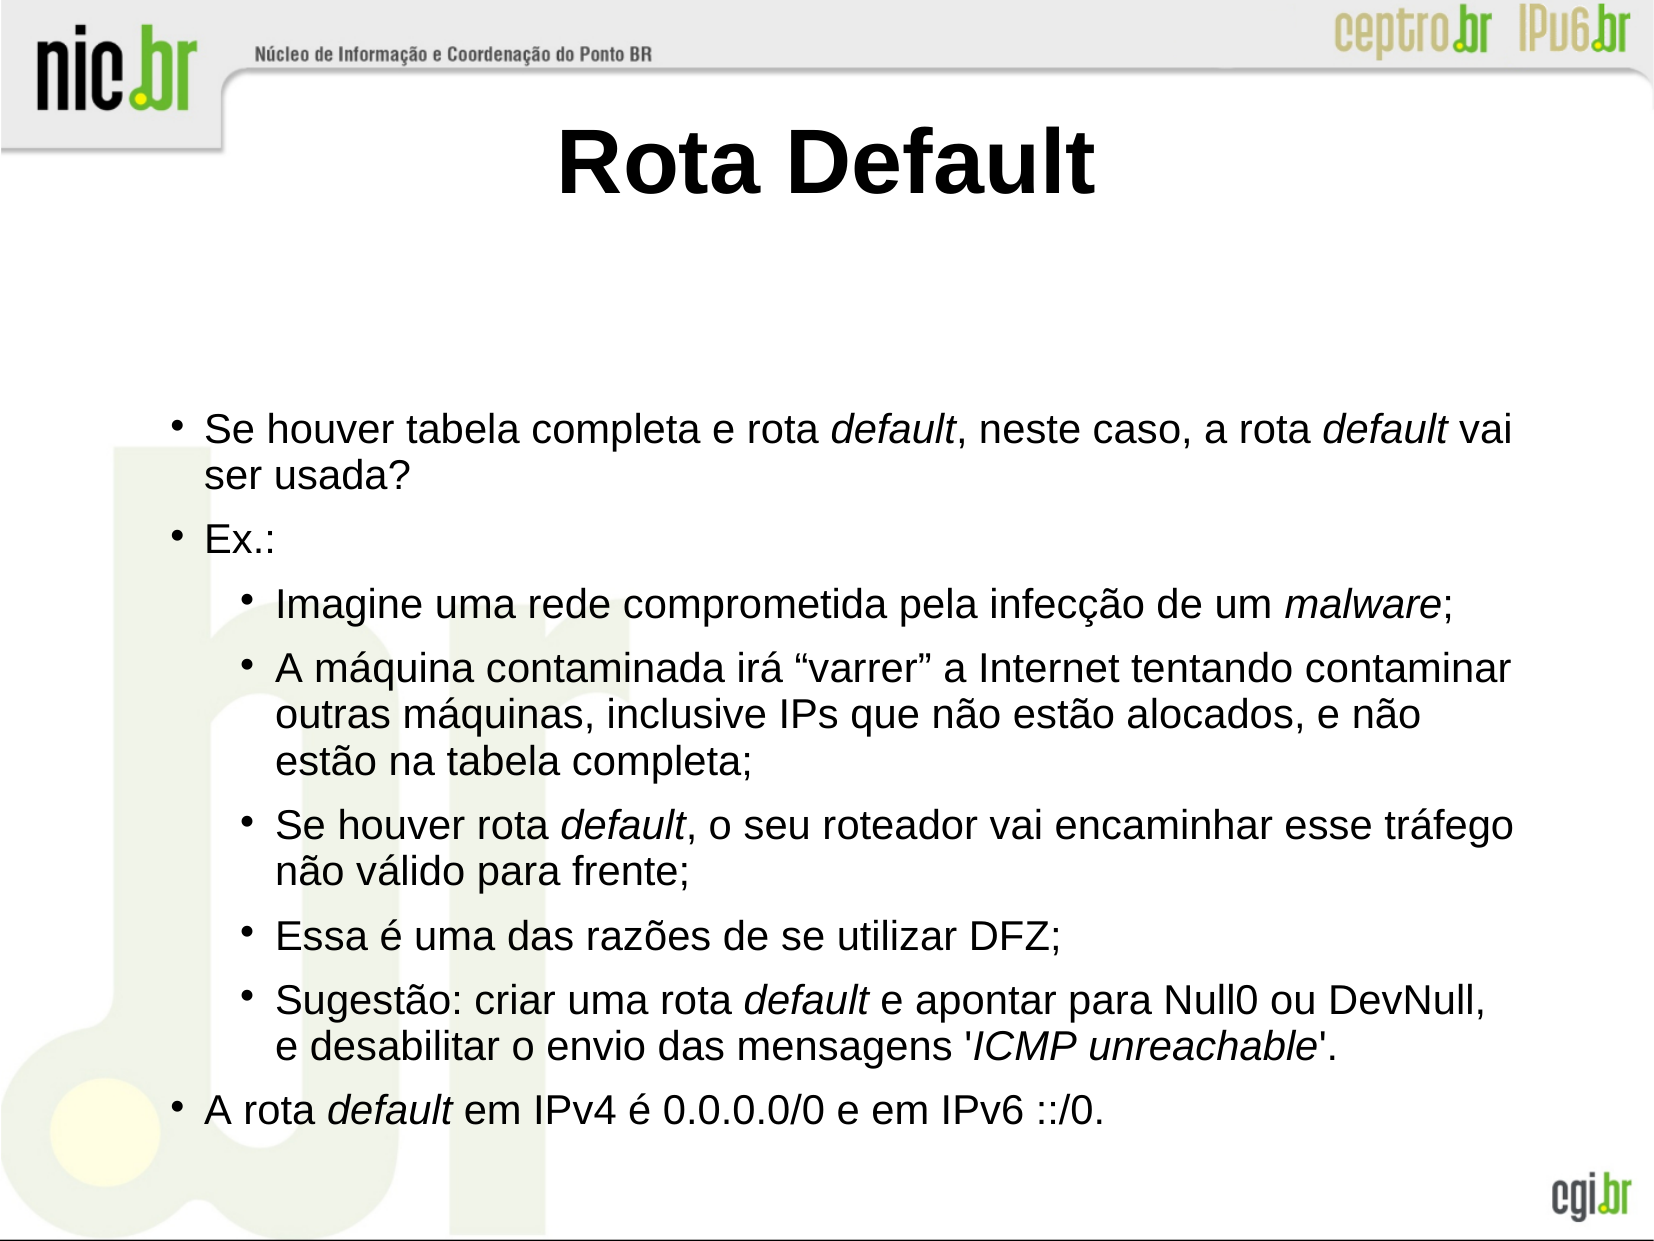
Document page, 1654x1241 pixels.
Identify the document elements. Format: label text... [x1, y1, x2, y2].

text_box Rota Default [88, 88, 1565, 215]
text_box Se houver tabela completa e rota default, neste caso, a rota default vai ser usada? Ex.: Imagine uma rede comprometida pela infecção de um malware; A máquina contaminada irá “varrer” a Internet tentando contaminar outras máquinas, inclusive IPs que não estão alocados, e não estão na tabela completa; Se houver rota default, o seu roteador vai encaminhar esse tráfego não válido para frente; Essa é uma das razões de se utilizar DFZ; Sugestão: criar uma rota default e apontar para Null0 ou DevNull, e desabilitar o envio das mensagens 'ICMP unreachable'. A rota default em IPv4 é 0.0.0.0/0 e em IPv6 ::/0. [121, 396, 1533, 537]
picture [0, 0, 1654, 1241]
